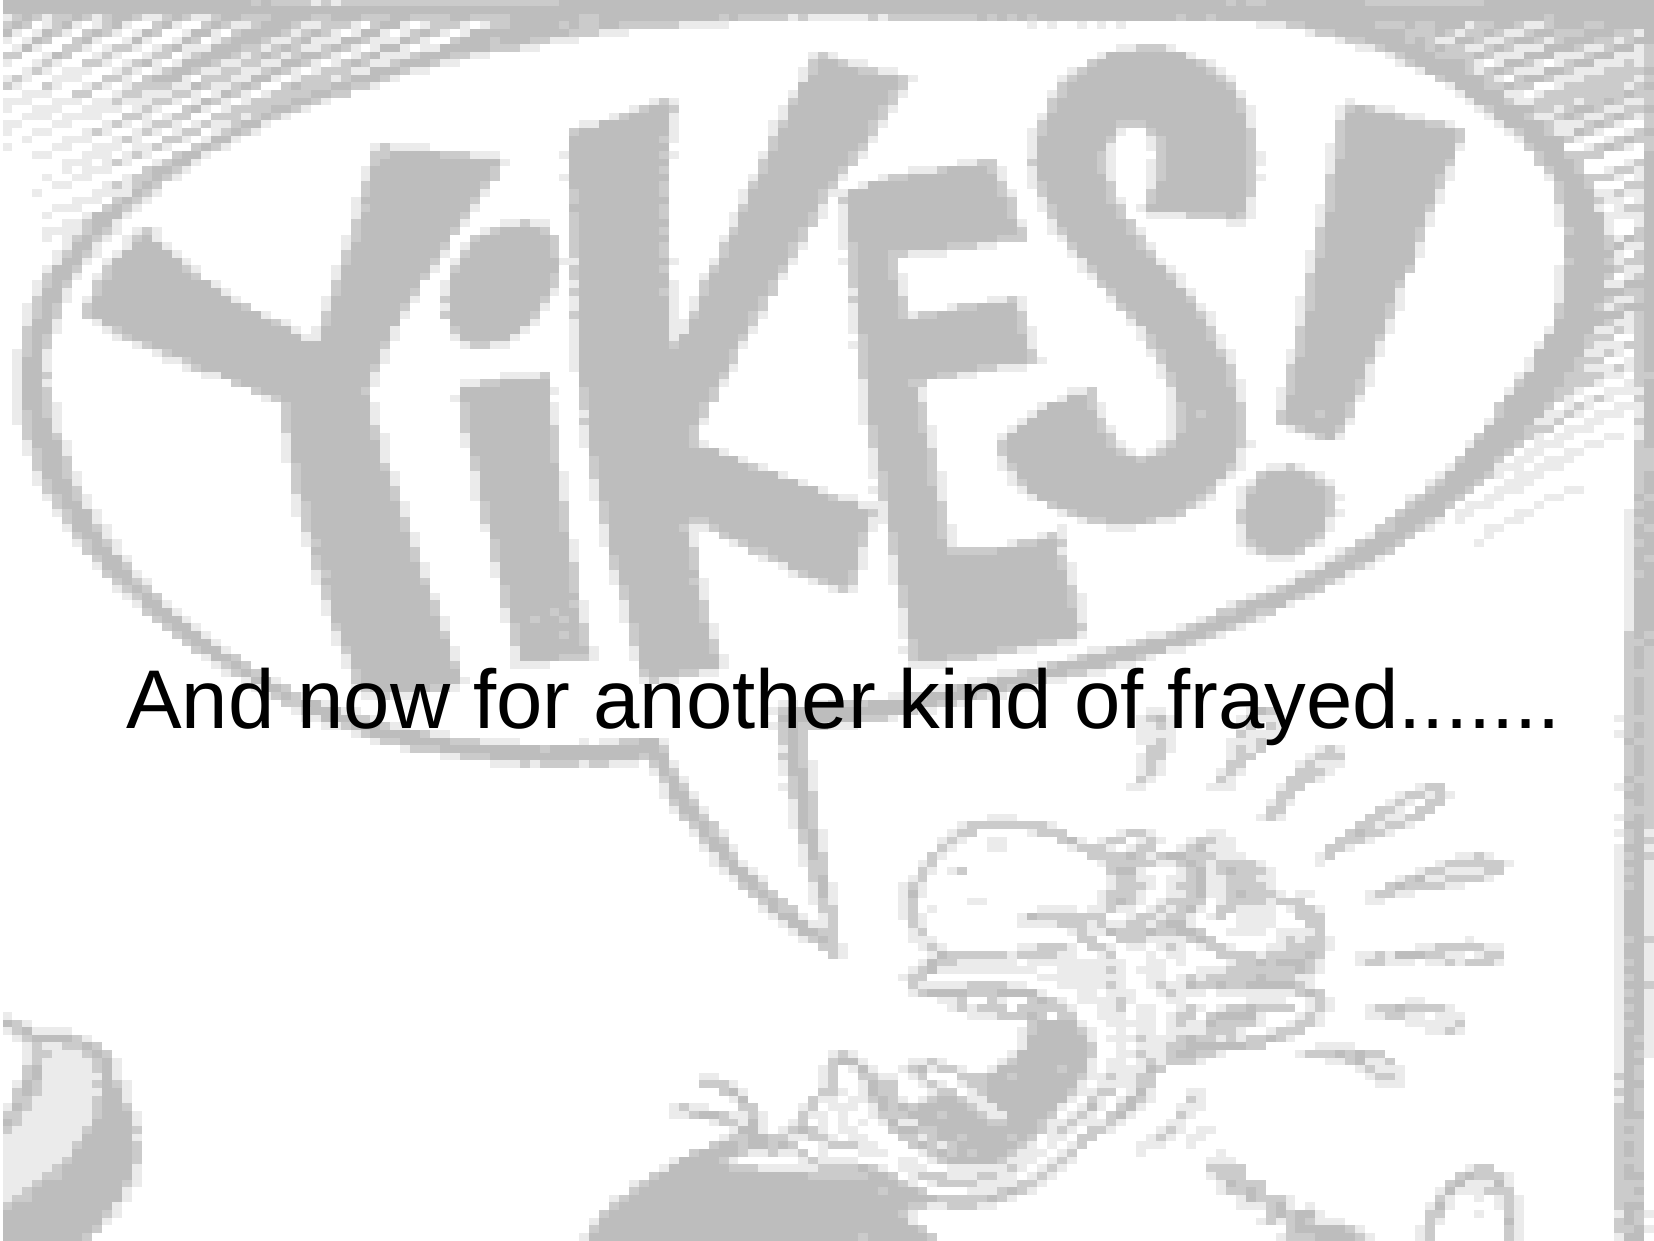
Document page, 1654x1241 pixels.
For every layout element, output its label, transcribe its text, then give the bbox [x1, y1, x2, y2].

subtitle And now for another kind of frayed....... [82, 297, 1571, 1102]
picture [3, 0, 1654, 1241]
